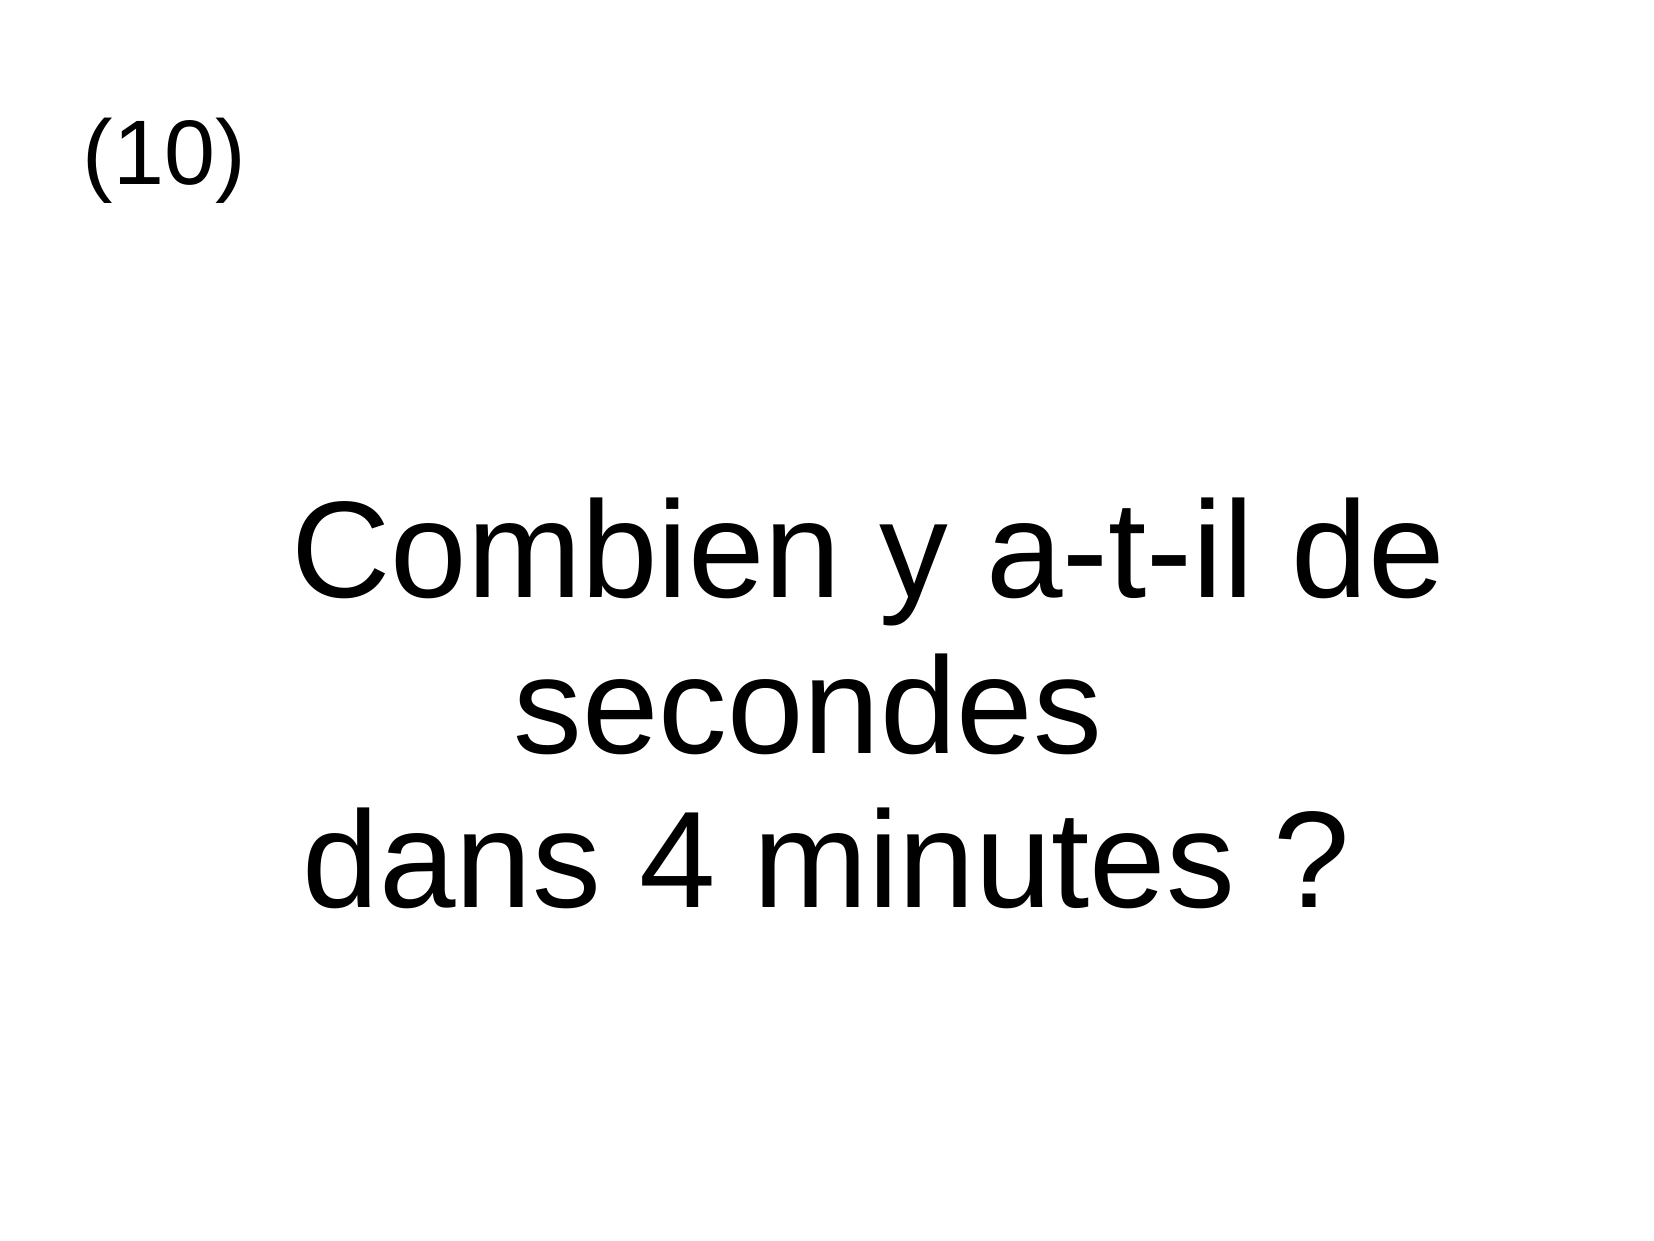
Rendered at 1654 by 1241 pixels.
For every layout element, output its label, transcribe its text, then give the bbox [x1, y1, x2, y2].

title (10) [82, 56, 1571, 250]
subtitle Combien y a-t-il de secondes dans 4 minutes ? [82, 297, 1571, 1102]
